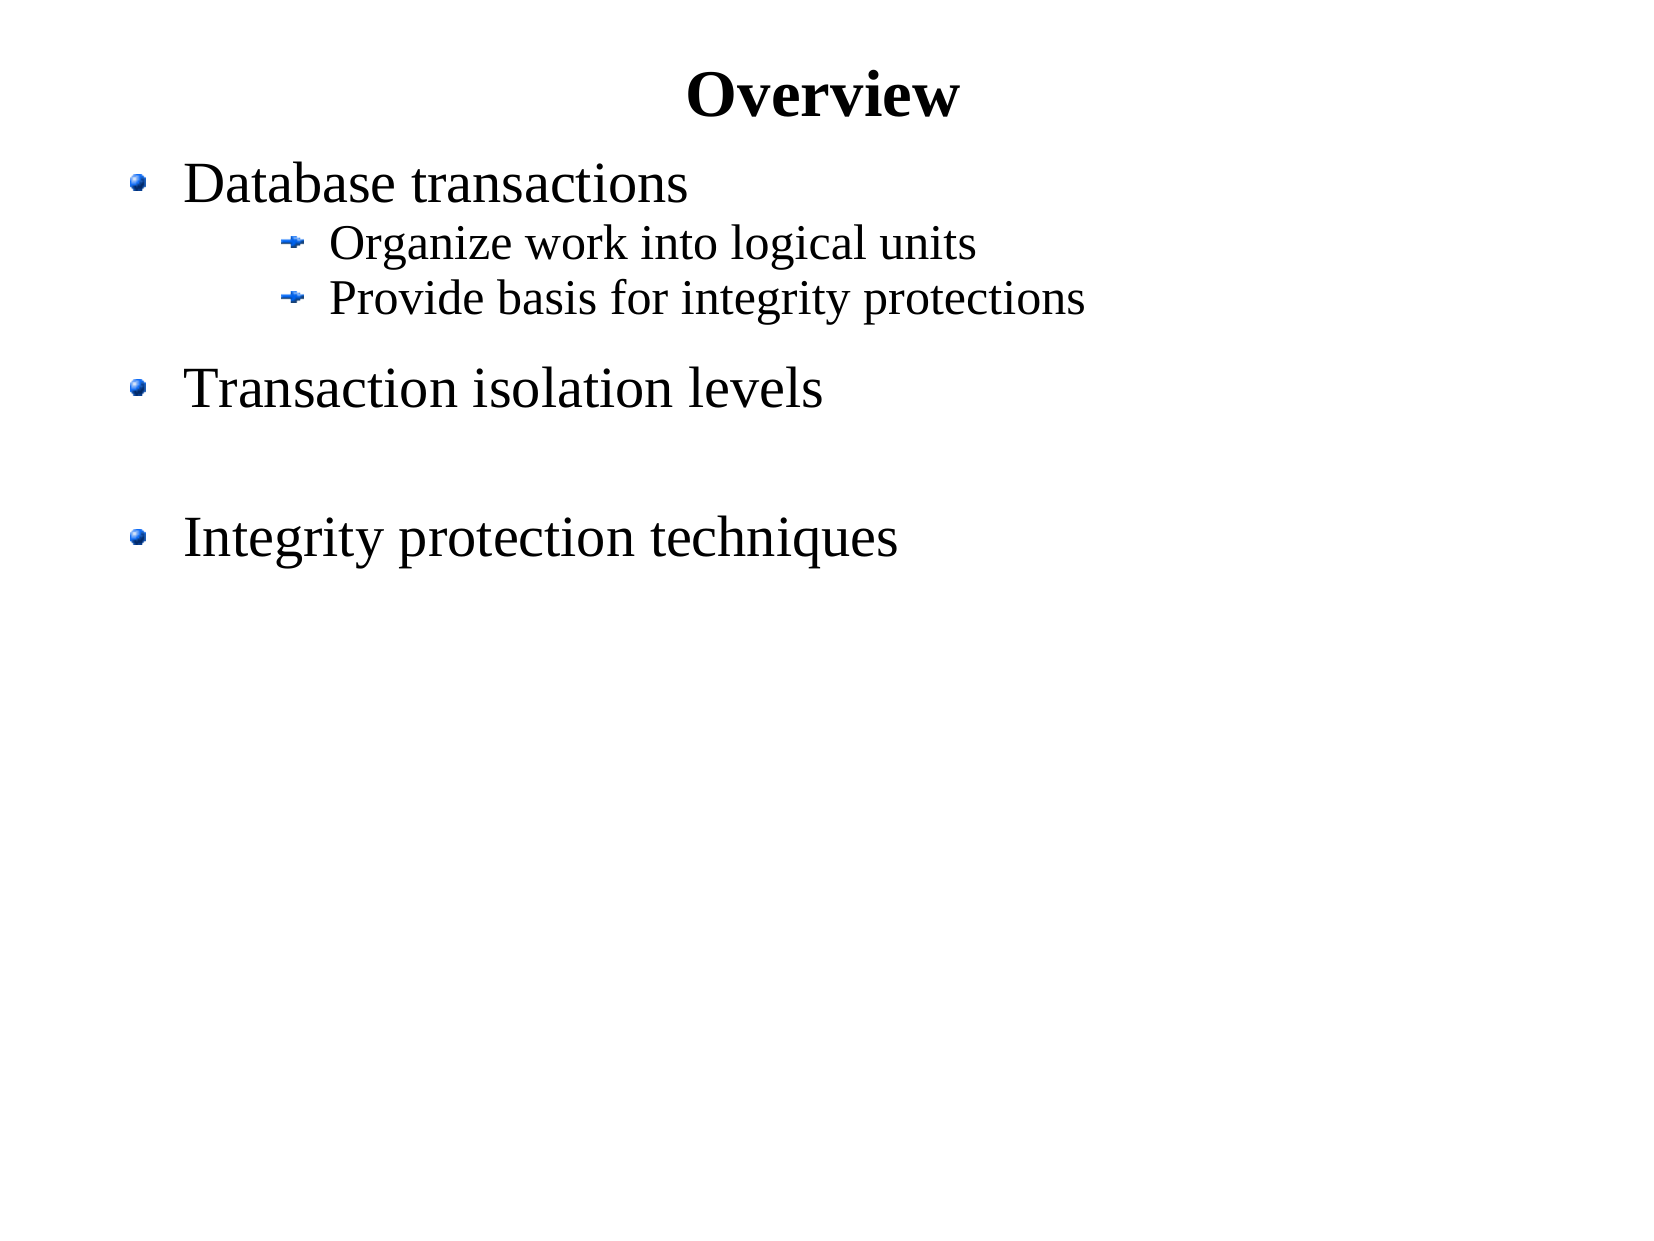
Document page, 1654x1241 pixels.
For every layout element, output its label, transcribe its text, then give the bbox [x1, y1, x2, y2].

title Overview [112, 37, 1535, 150]
list Database transactions Organize work into logical units Provide basis for integrity protections Transaction isolation levels Integrity protection techniques [112, 150, 1536, 1201]
